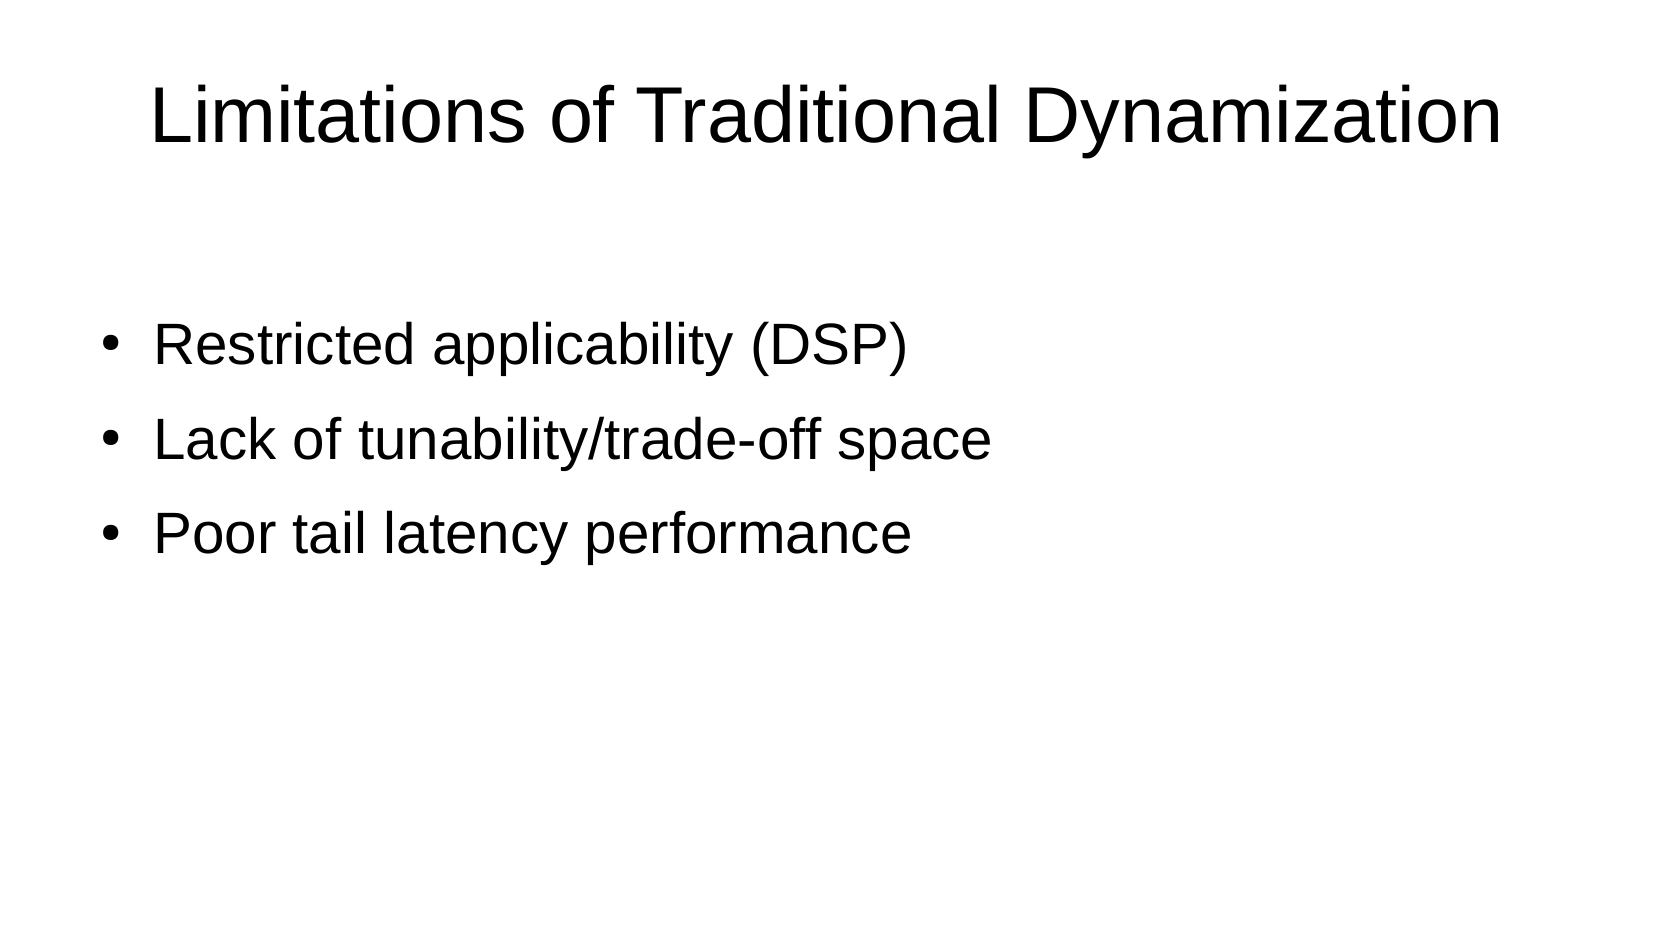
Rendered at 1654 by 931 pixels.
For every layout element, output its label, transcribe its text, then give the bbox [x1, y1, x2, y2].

title Limitations of Traditional Dynamization [82, 37, 1571, 193]
list Restricted applicability (DSP) Lack of tunability/trade-off space Poor tail latency performance [82, 312, 1571, 852]
